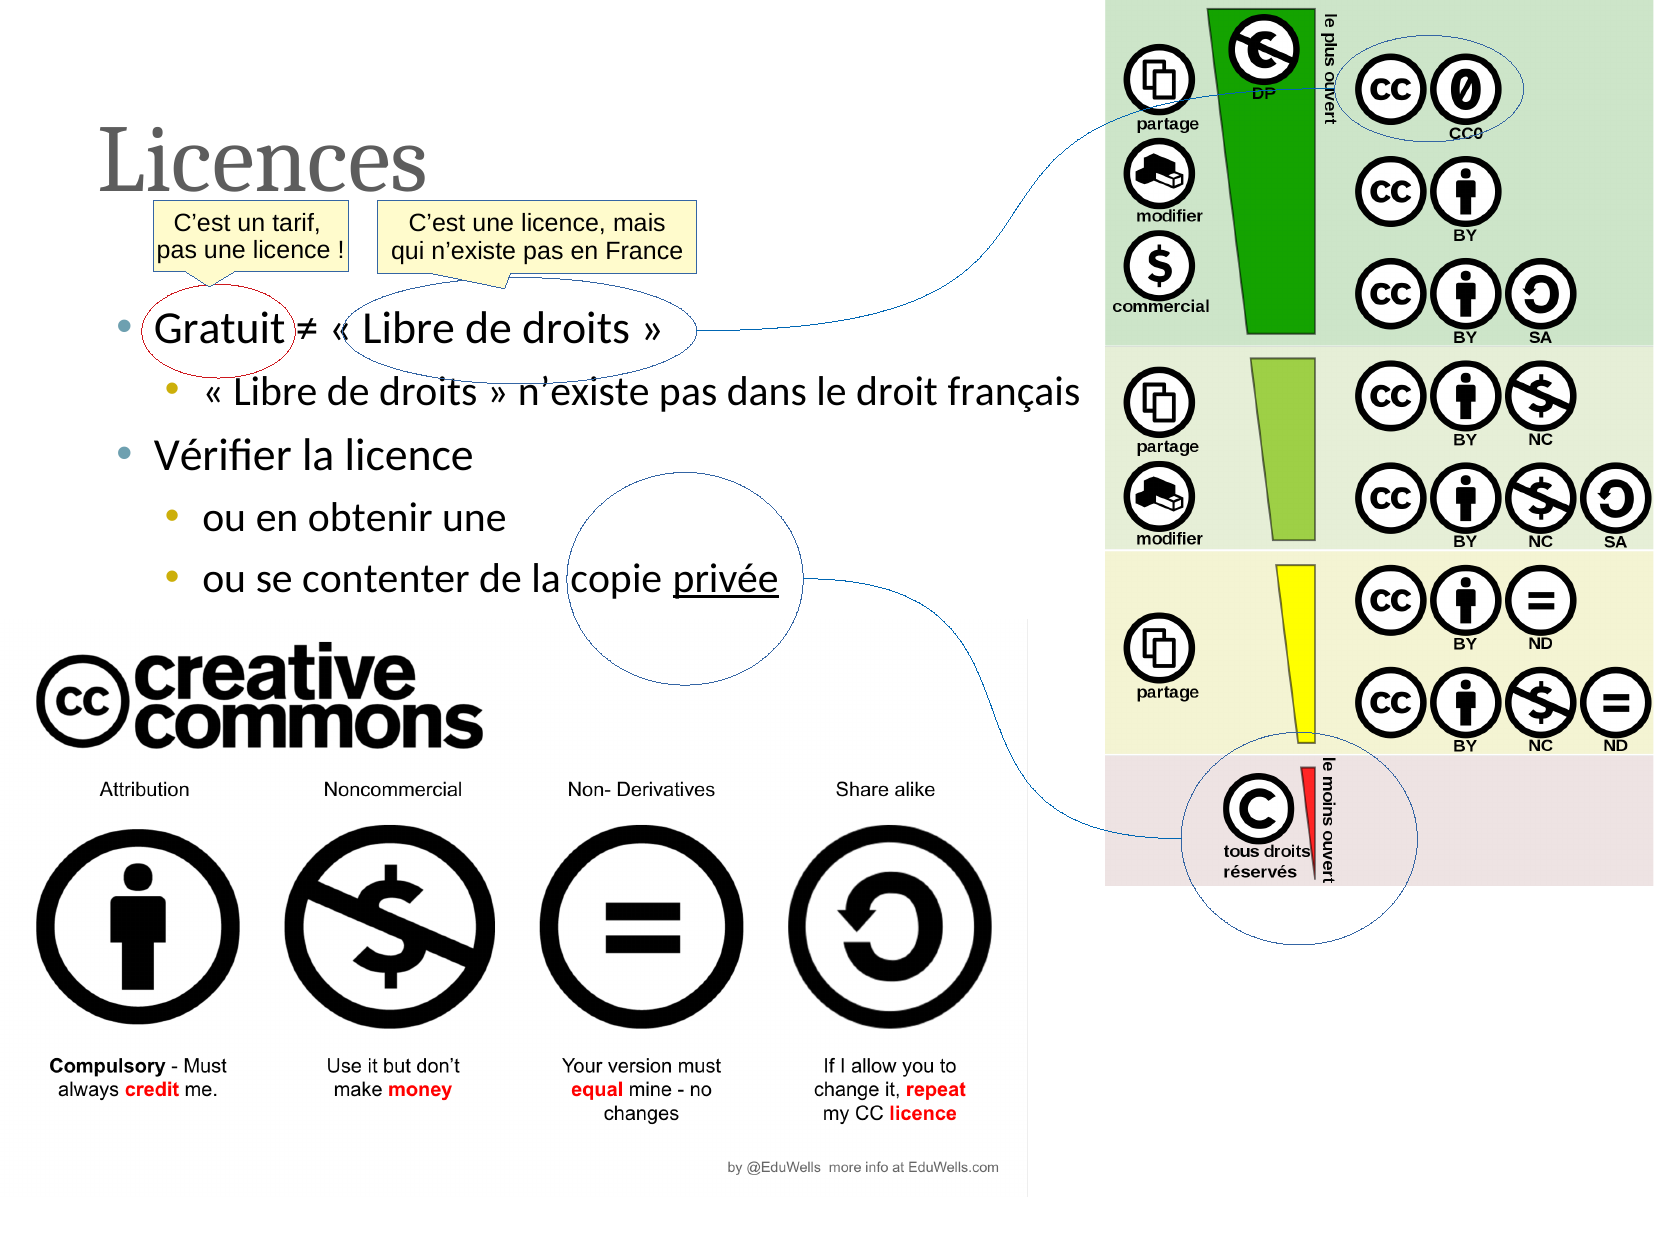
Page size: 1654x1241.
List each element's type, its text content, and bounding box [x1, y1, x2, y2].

text_box C’est un tarif, pas une licence ! [153, 200, 349, 287]
text_box C’est une licence, mais qui n’existe pas en France [377, 200, 697, 289]
picture [0, 619, 1028, 1197]
title Licences [82, 49, 1105, 257]
list Gratuit ≠ « Libre de droits » « Libre de droits » n’existe pas dans le droit français Vérifier la licence ou en obtenir une ou se contenter de la copie privée [82, 290, 1571, 1010]
picture [1105, 0, 1654, 886]
